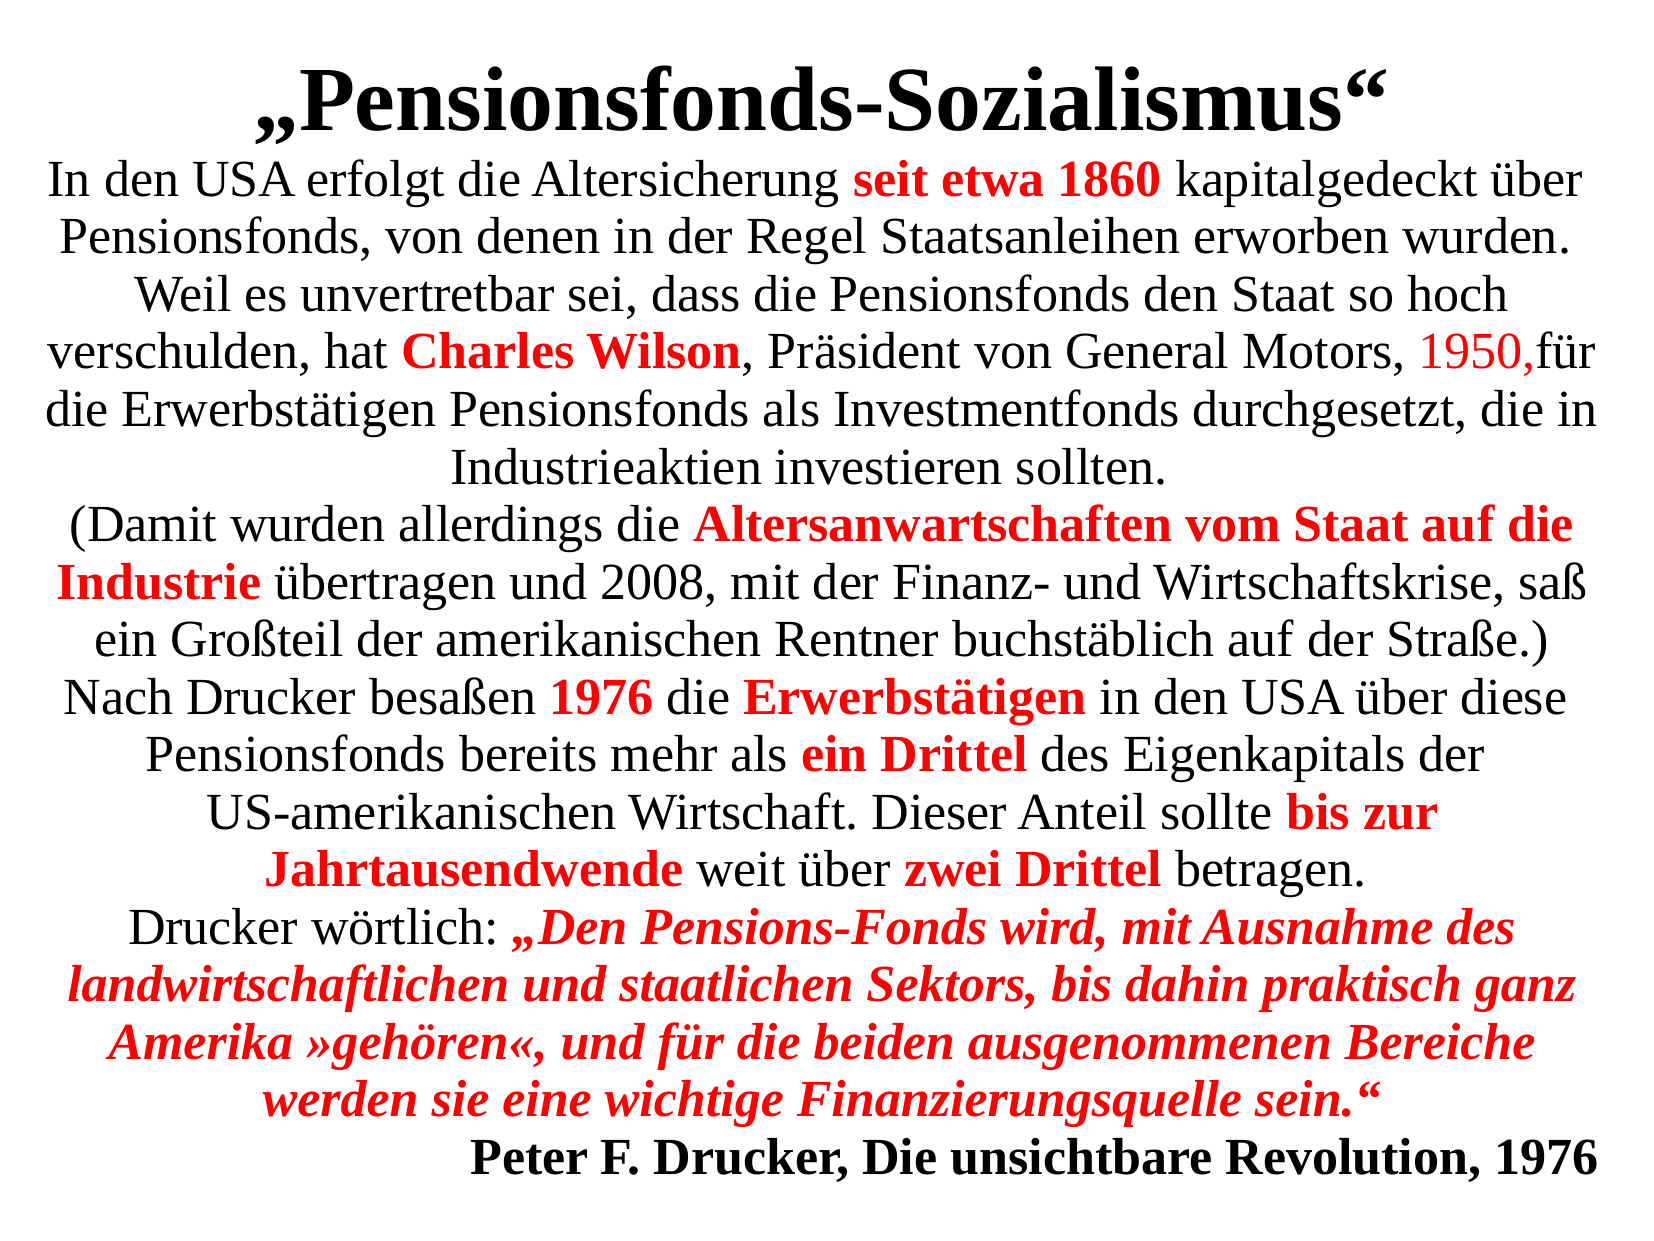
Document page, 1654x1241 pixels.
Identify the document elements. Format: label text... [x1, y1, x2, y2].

text_box „Pensionsfonds-Sozialismus“ In den USA erfolgt die Altersicherung seit etwa 1860 kapitalgedeckt über Pensionsfonds, von denen in der Regel Staatsanleihen erworben wurden. Weil es unvertretbar sei, dass die Pensionsfonds den Staat so hoch verschulden, hat Charles Wilson, Präsident von General Motors, 1950,für die Erwerbstätigen Pensionsfonds als Investmentfonds durchgesetzt, die in Industrieaktien investieren sollten. (Damit wurden allerdings die Altersanwartschaften vom Staat auf die Industrie übertragen und 2008, mit der Finanz- und Wirtschaftskrise, saß ein Großteil der amerikanischen Rentner buchstäblich auf der Straße.) Nach Drucker besaßen 1976 die Erwerbstätigen in den USA über diese Pensionsfonds bereits mehr als ein Drittel des Eigenkapitals der US-amerikanischen Wirtschaft. Dieser Anteil sollte bis zur Jahrtausendwende weit über zwei Drittel betragen. Drucker wörtlich: „Den Pensions-Fonds wird, mit Ausnahme des landwirtschaftlichen und staatlichen Sektors, bis dahin praktisch ganz Amerika »gehören«, und für die beiden ausgenommenen Bereiche werden sie eine wichtige Finanzierungsquelle sein.“ Peter F. Drucker, Die unsichtbare Revolution, 1976 [30, 41, 1624, 1205]
